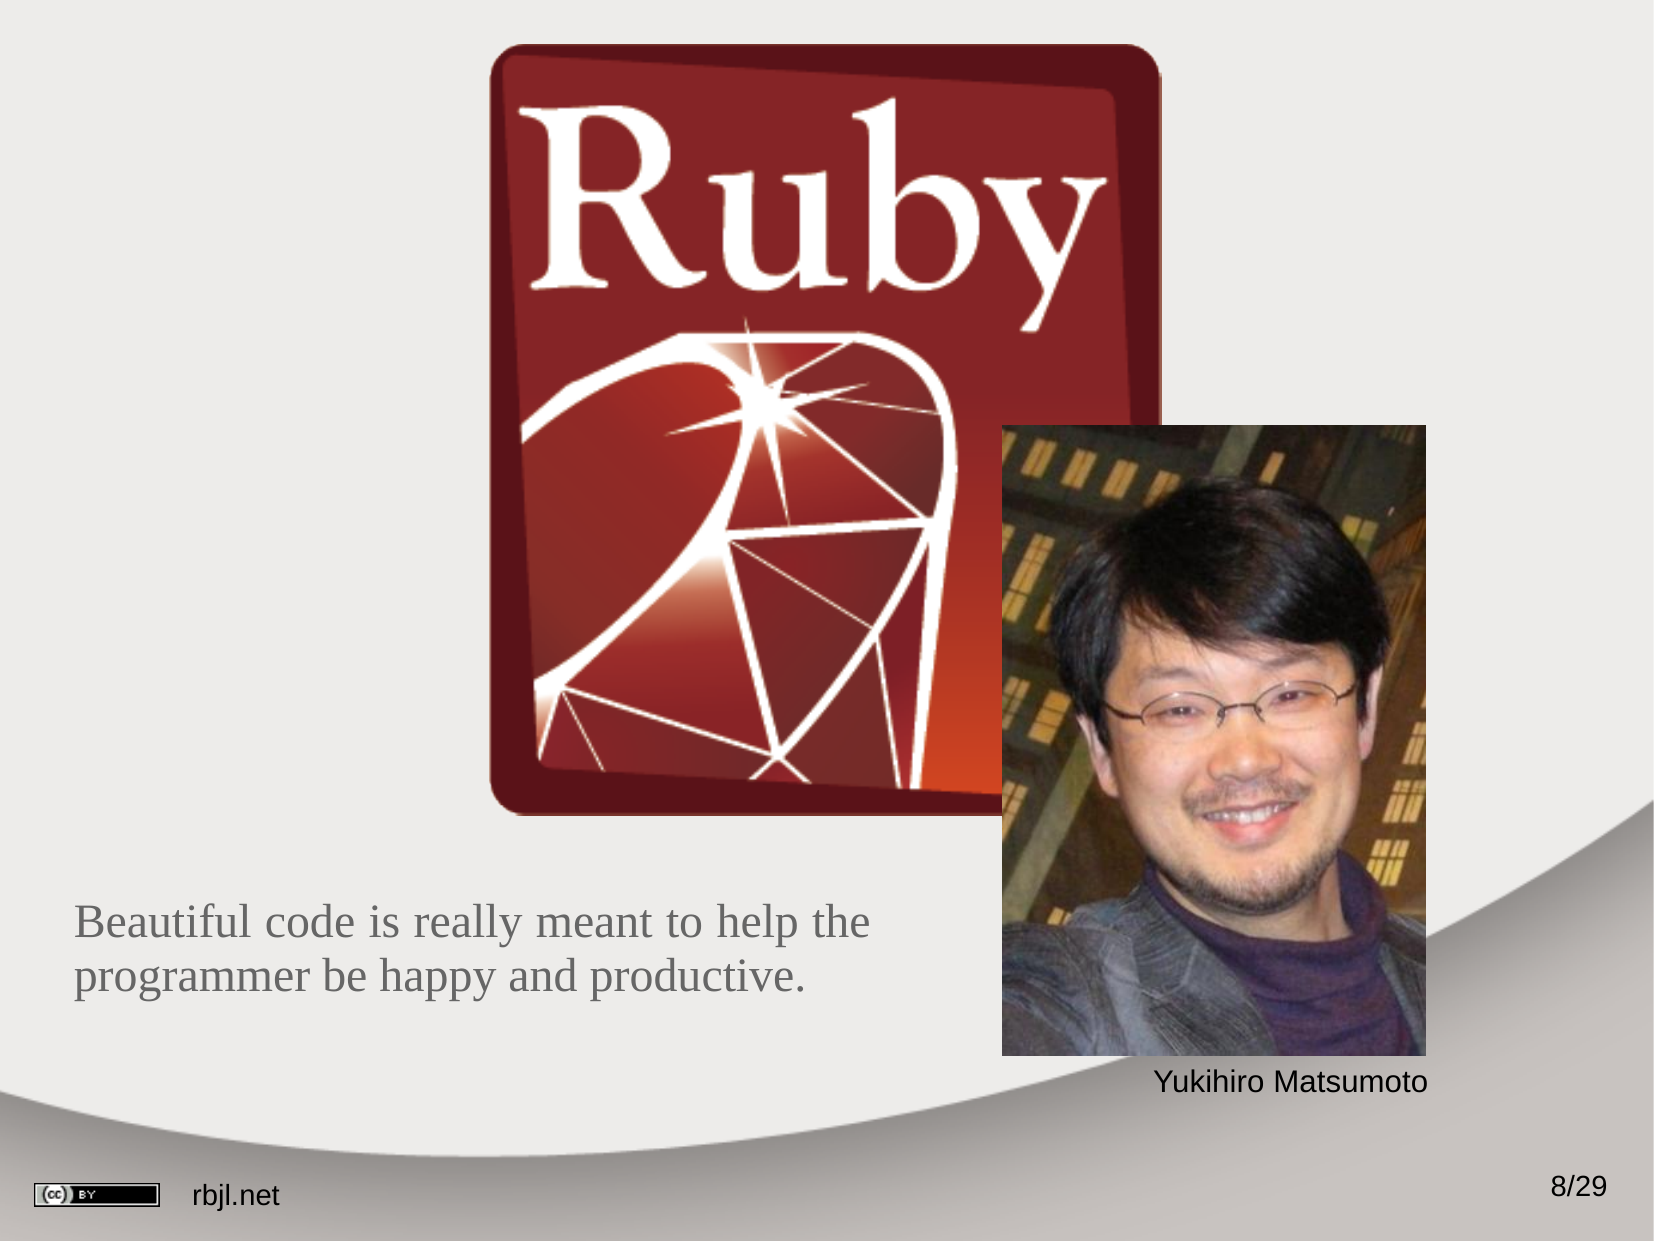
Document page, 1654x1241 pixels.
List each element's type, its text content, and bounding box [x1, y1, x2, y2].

picture [0, 0, 1654, 1241]
text_box Beautiful code is really meant to help the programmer be happy and productive. [58, 887, 887, 1022]
text_box Yukihiro Matsumoto [971, 1056, 1444, 1107]
